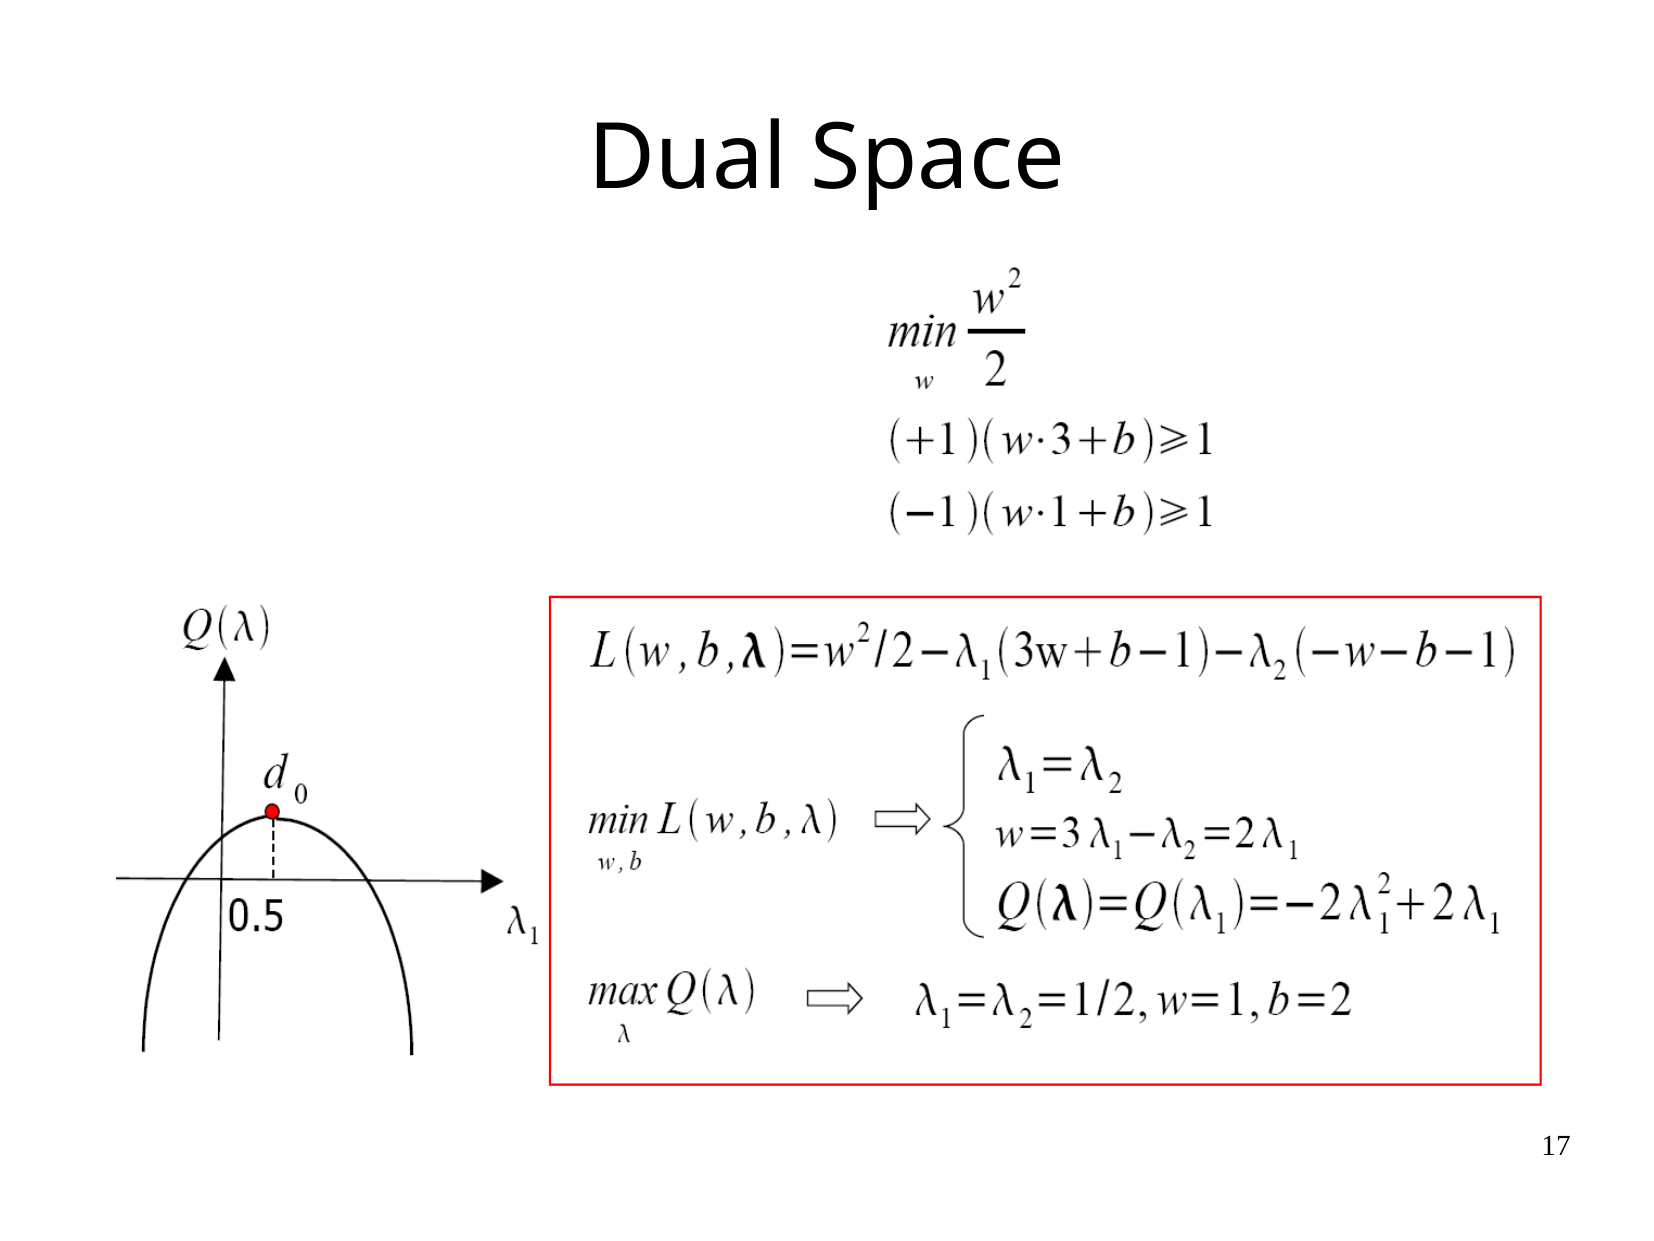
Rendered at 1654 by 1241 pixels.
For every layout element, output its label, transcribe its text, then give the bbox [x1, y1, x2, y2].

title Dual Space [82, 49, 1572, 257]
picture [116, 264, 1557, 1119]
